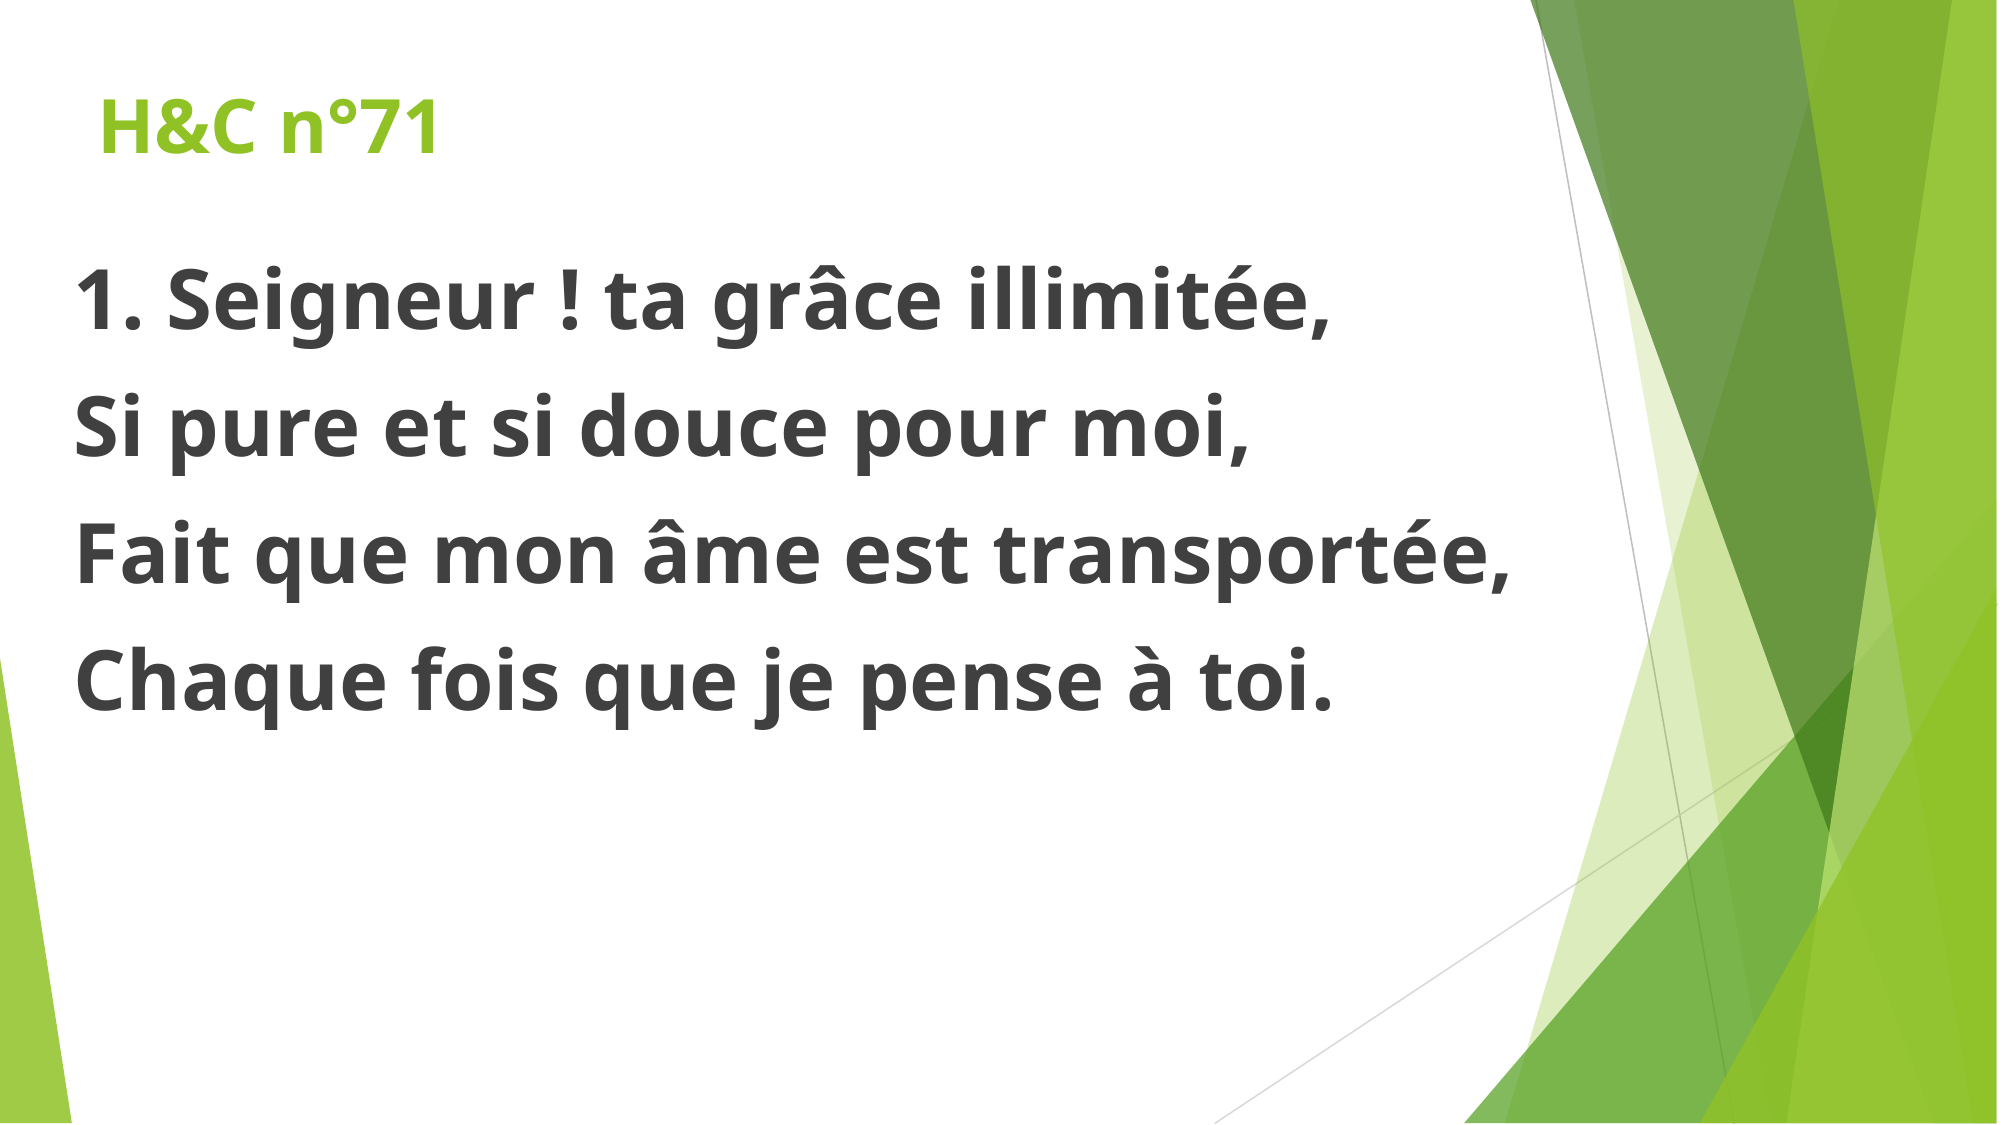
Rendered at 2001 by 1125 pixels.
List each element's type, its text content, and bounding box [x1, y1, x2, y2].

text_box 1. Seigneur ! ta grâce illimitée, Si pure et si douce pour moi, Fait que mon âme est transportée, Chaque fois que je pense à toi. [59, 224, 2001, 1037]
text_box H&C n°71 [82, 70, 1522, 178]
